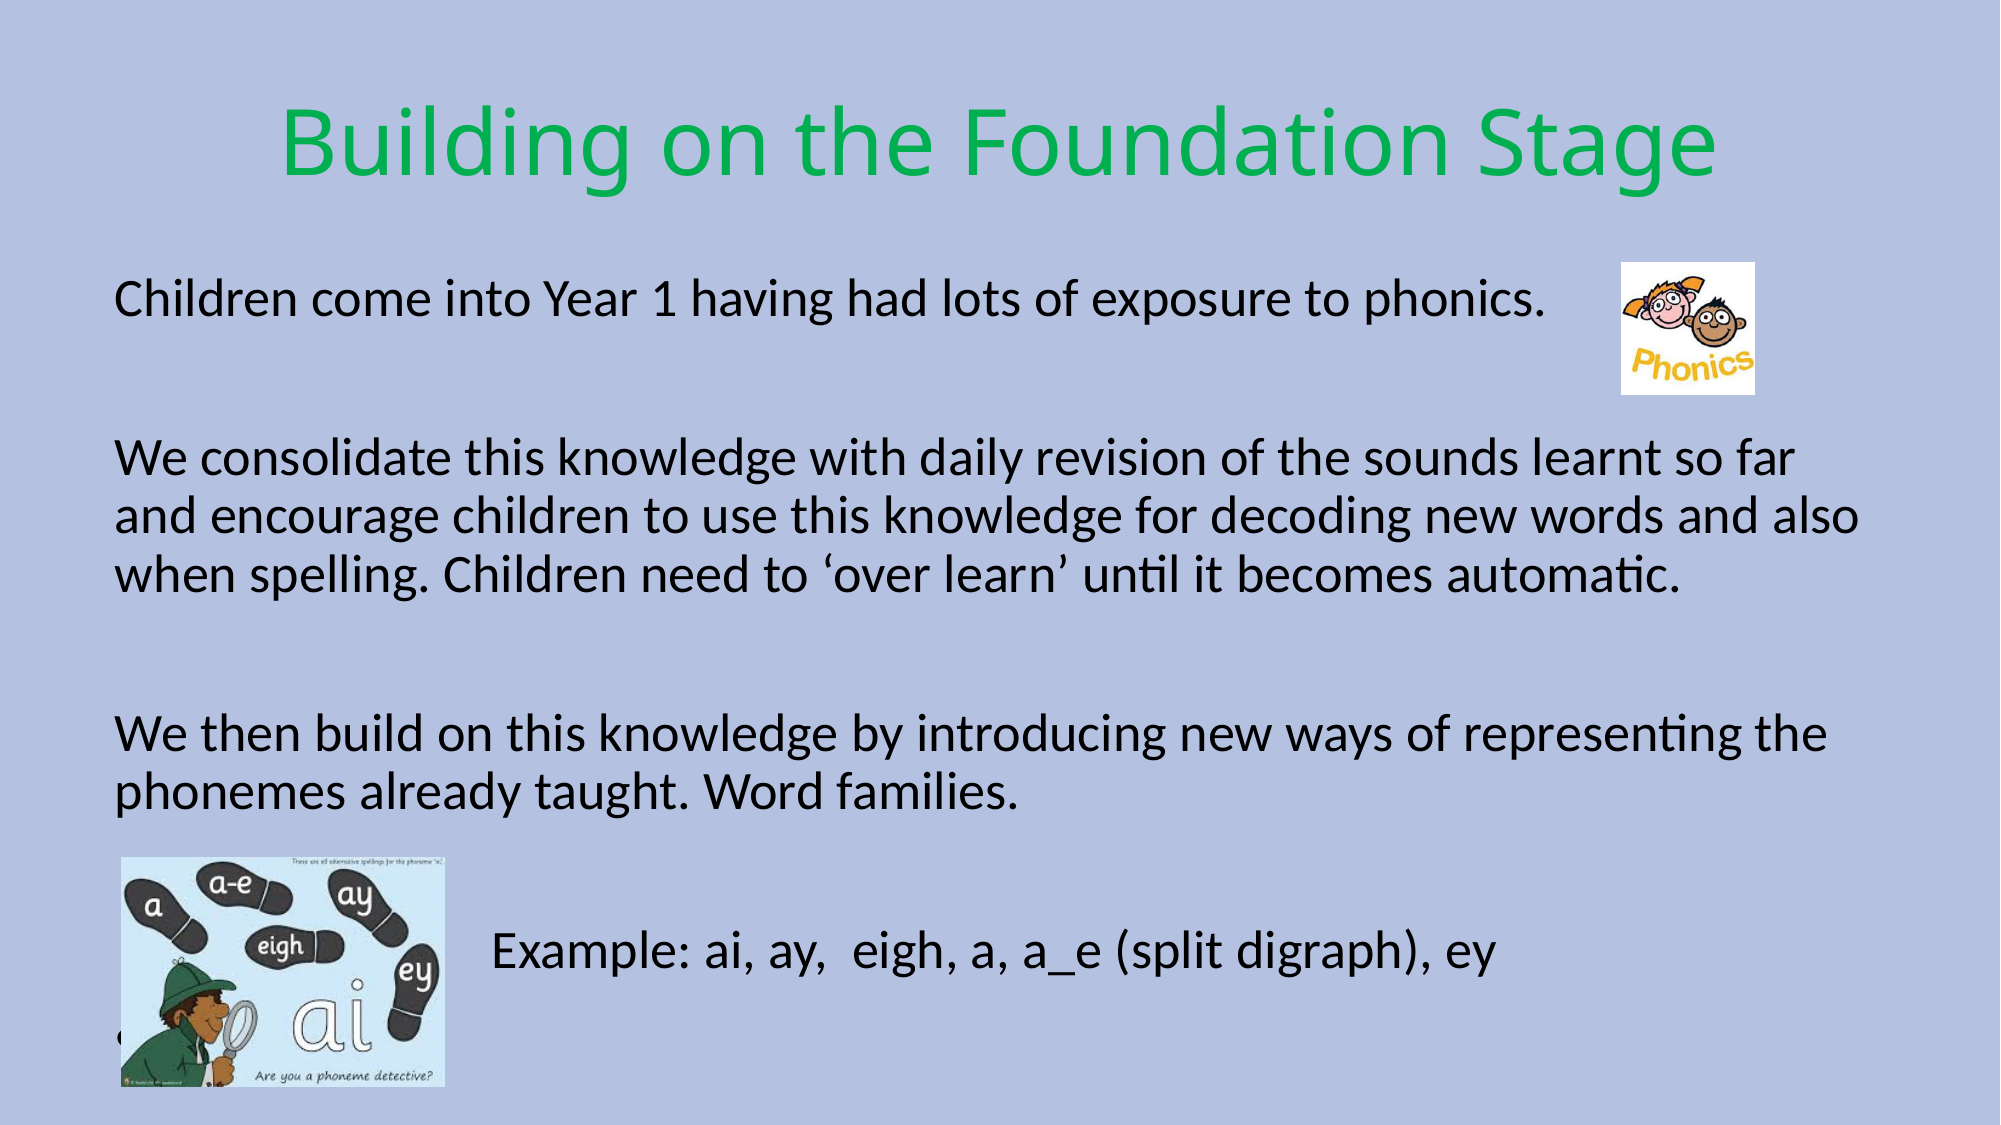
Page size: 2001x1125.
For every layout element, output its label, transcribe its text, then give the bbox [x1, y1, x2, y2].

list Children come into Year 1 having had lots of exposure to phonics. We consolidate this knowledge with daily revision of the sounds learnt so far and encourage children to use this knowledge for decoding new words and also when spelling. Children need to ‘over learn’ until it becomes automatic. We then build on this knowledge by introducing new ways of representing the phonemes already taught. Word families. Example: ai, ay, eigh, a, a_e (split digraph), ey [99, 262, 1900, 1005]
title Building on the Foundation Stage [99, 45, 1900, 233]
picture [1621, 262, 1755, 395]
picture [121, 857, 445, 1087]
